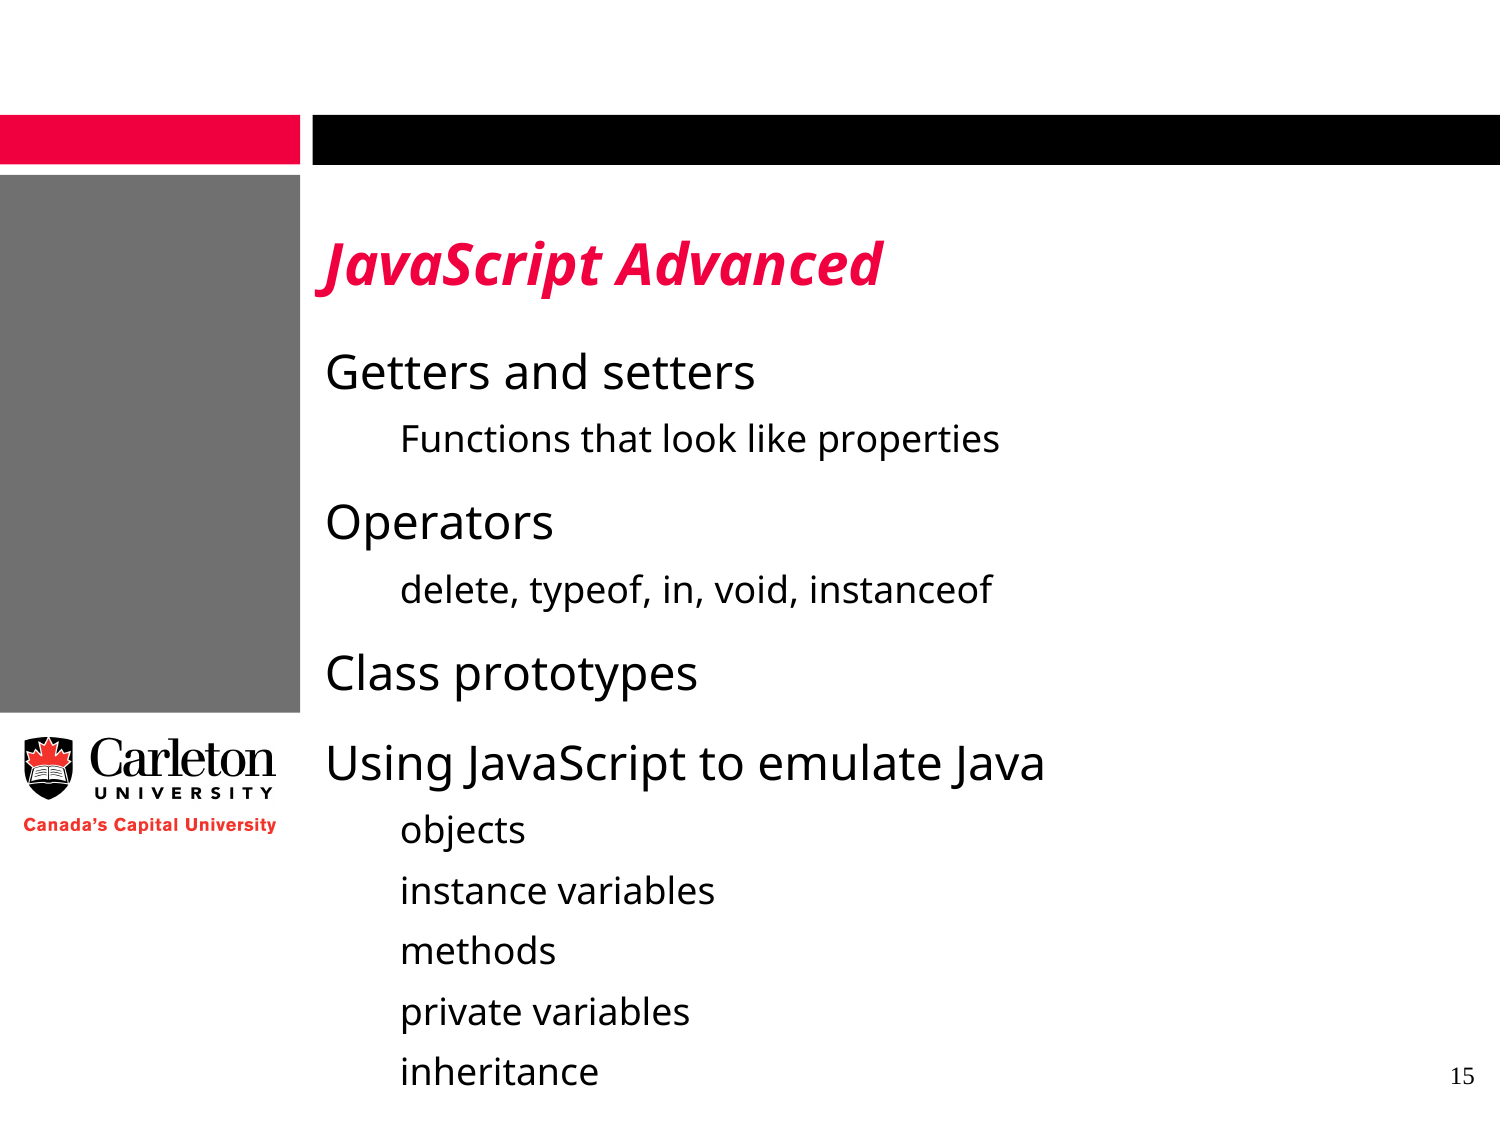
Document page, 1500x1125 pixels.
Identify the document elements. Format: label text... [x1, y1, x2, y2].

picture [24, 737, 276, 834]
list Getters and setters Functions that look like properties Operators delete, typeof, in, void, instanceof Class prototypes Using JavaScript to emulate Java objects instance variables methods private variables inheritance Exception handling [324, 324, 1450, 1067]
title JavaScript Advanced [324, 194, 1450, 324]
